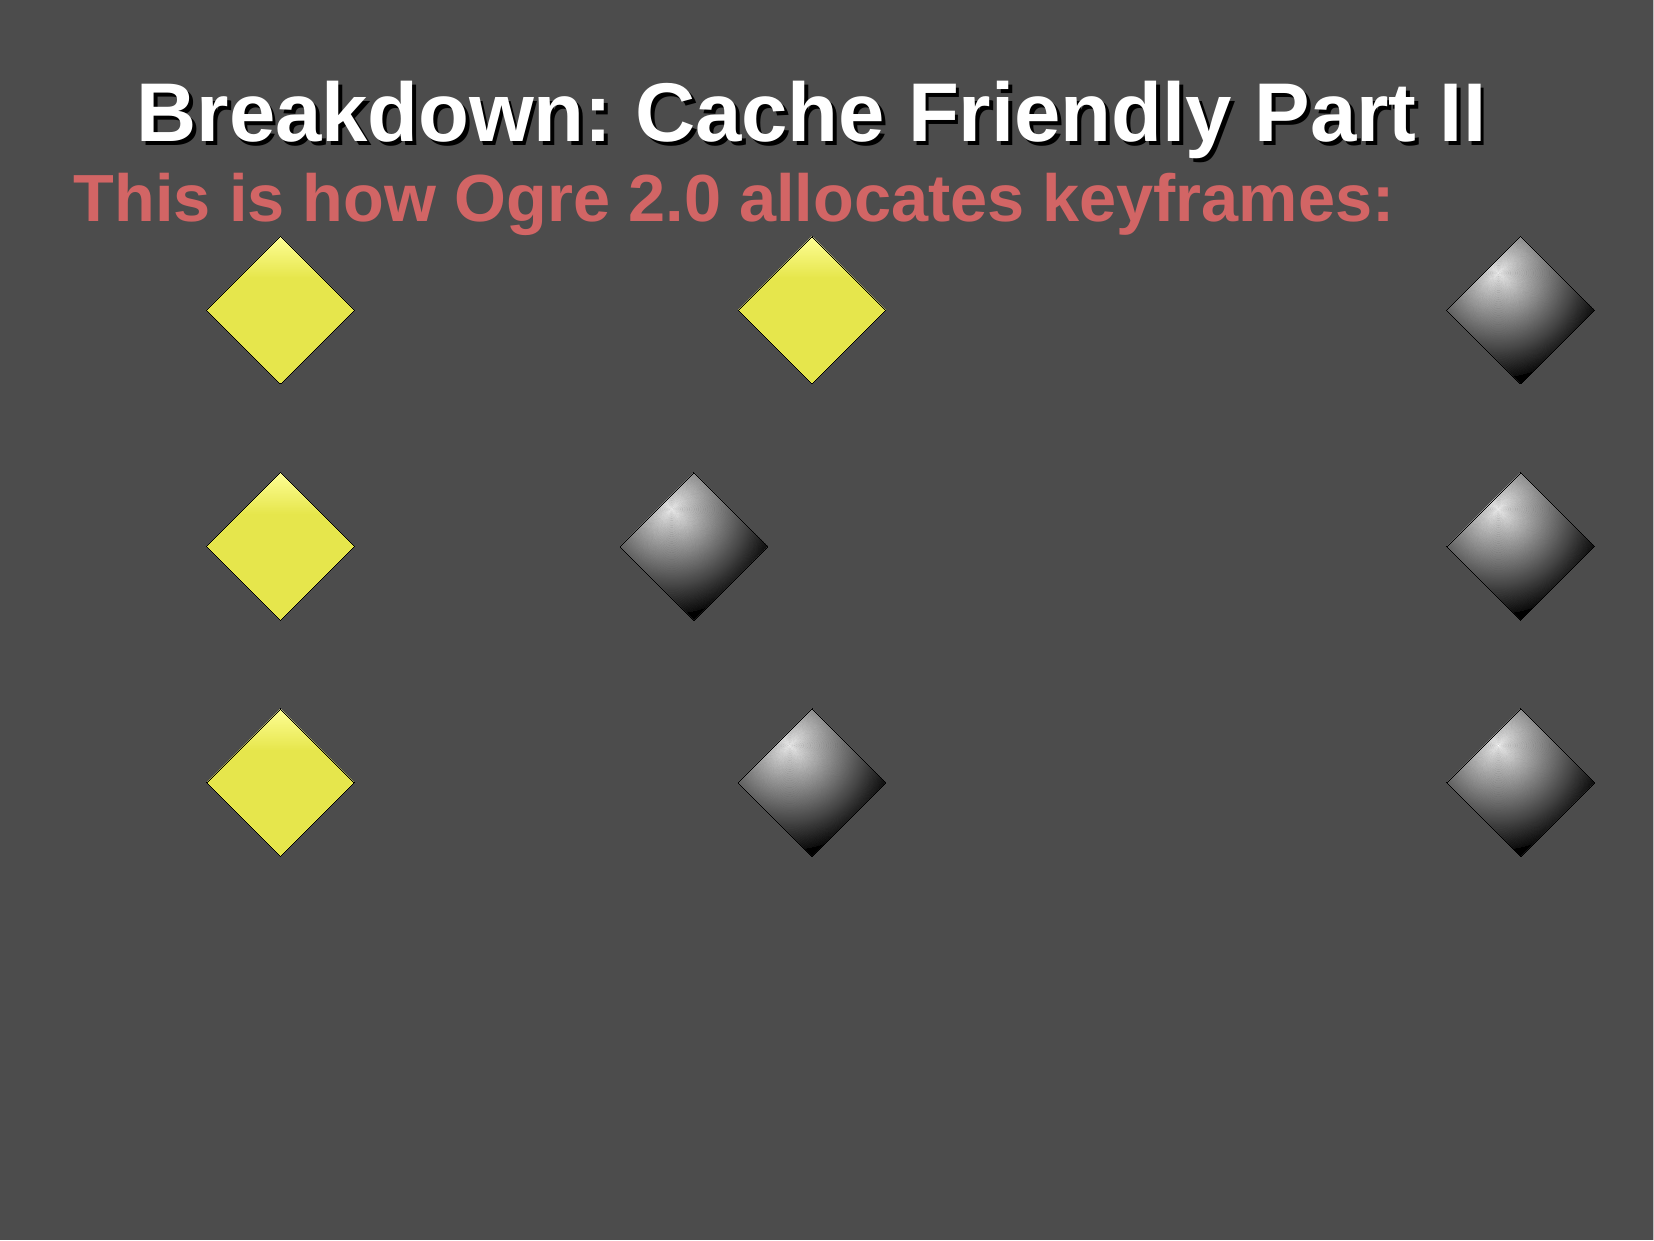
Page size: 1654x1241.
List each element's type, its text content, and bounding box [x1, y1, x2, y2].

text_box [1446, 244, 1595, 384]
text_box [620, 472, 768, 621]
text_box [738, 708, 886, 857]
text_box [206, 708, 355, 857]
text_box [1446, 708, 1595, 857]
text_box [1446, 472, 1595, 621]
text_box Breakdown: Cache Friendly Part II [88, 59, 1536, 153]
text_box This is how Ogre 2.0 allocates keyframes: [59, 153, 1565, 244]
text_box [738, 244, 886, 384]
text_box [206, 244, 355, 384]
text_box [206, 472, 355, 621]
